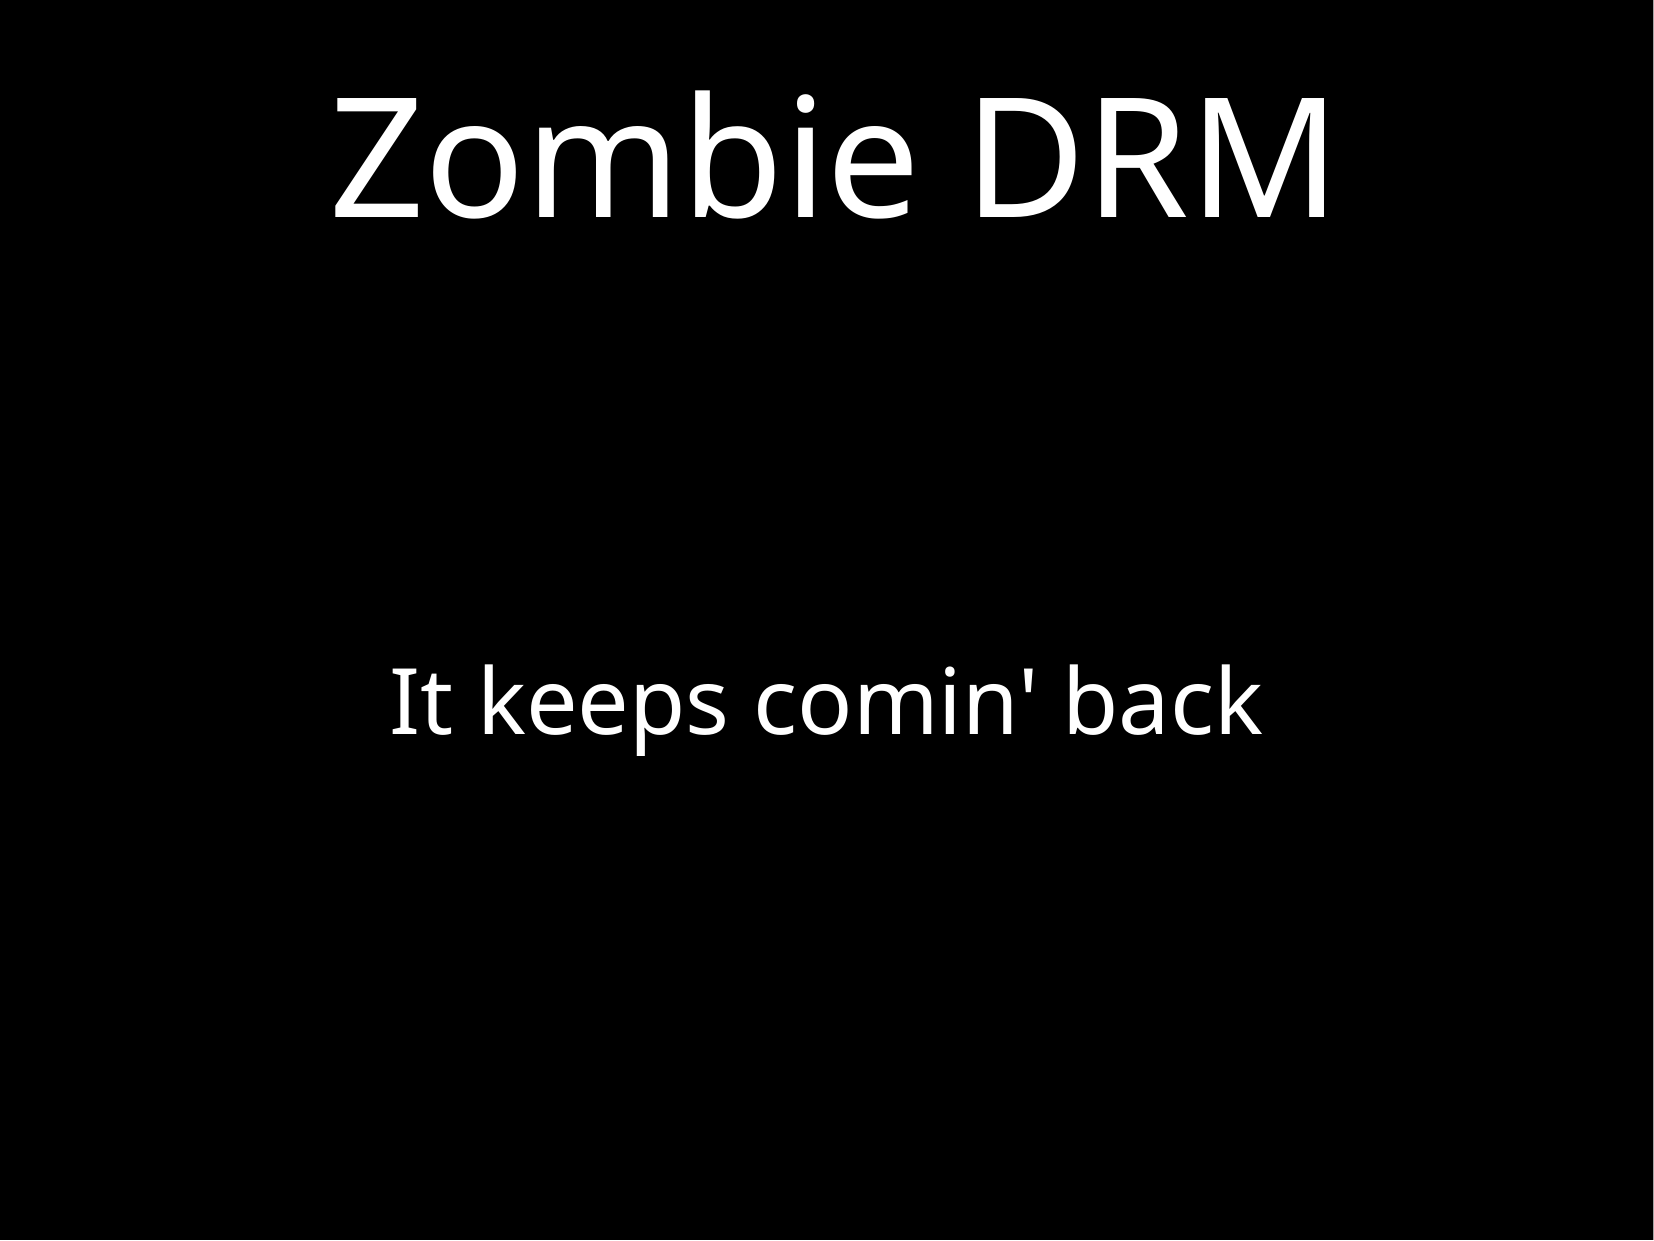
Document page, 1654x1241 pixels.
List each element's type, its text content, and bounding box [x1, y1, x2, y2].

title Zombie DRM [82, 49, 1571, 257]
subtitle It keeps comin' back [82, 297, 1571, 1102]
